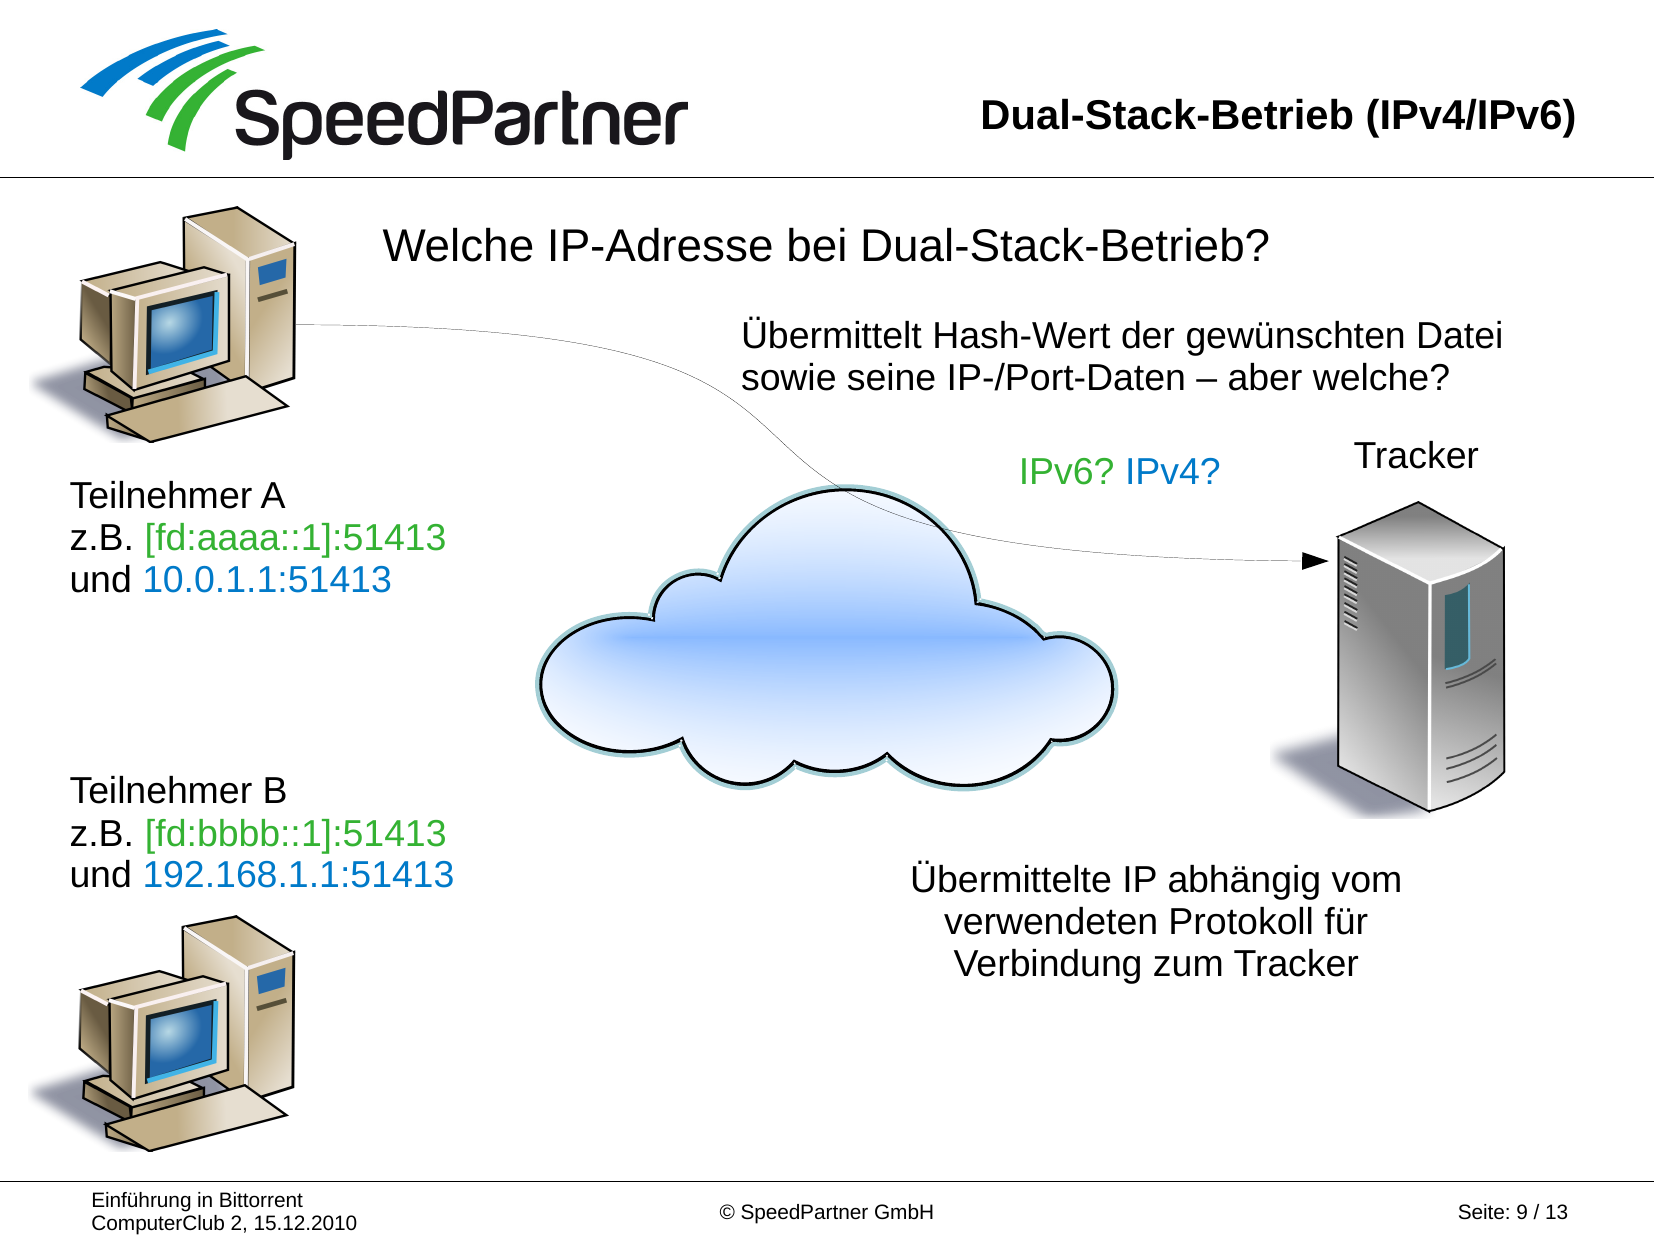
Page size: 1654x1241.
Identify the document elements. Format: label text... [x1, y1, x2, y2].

text_box Tracker [1338, 427, 1495, 485]
text_box Übermittelt Hash-Wert der gewünschten Datei sowie seine IP-/Port-Daten – aber welche? [726, 307, 1519, 406]
picture [1270, 501, 1506, 819]
text_box Teilnehmer B z.B. [fd:bbbb::1]:51413 und 192.168.1.1:51413 [54, 762, 470, 904]
text_box Welche IP-Adresse bei Dual-Stack-Betrieb? [295, 212, 1359, 284]
picture [836, 484, 1119, 554]
picture [535, 484, 1119, 792]
text_box Übermittelte IP abhängig vom verwendeten Protokoll für Verbindung zum Tracker [895, 851, 1418, 993]
text_box IPv6? IPv4? [1003, 442, 1236, 500]
picture [29, 206, 297, 443]
text_box Teilnehmer A z.B. [fd:aaaa::1]:51413 und 10.0.1.1:51413 [54, 467, 462, 609]
picture [28, 915, 296, 1152]
picture [80, 29, 688, 160]
title Dual-Stack-Betrieb (IPv4/IPv6) [590, 70, 1577, 160]
